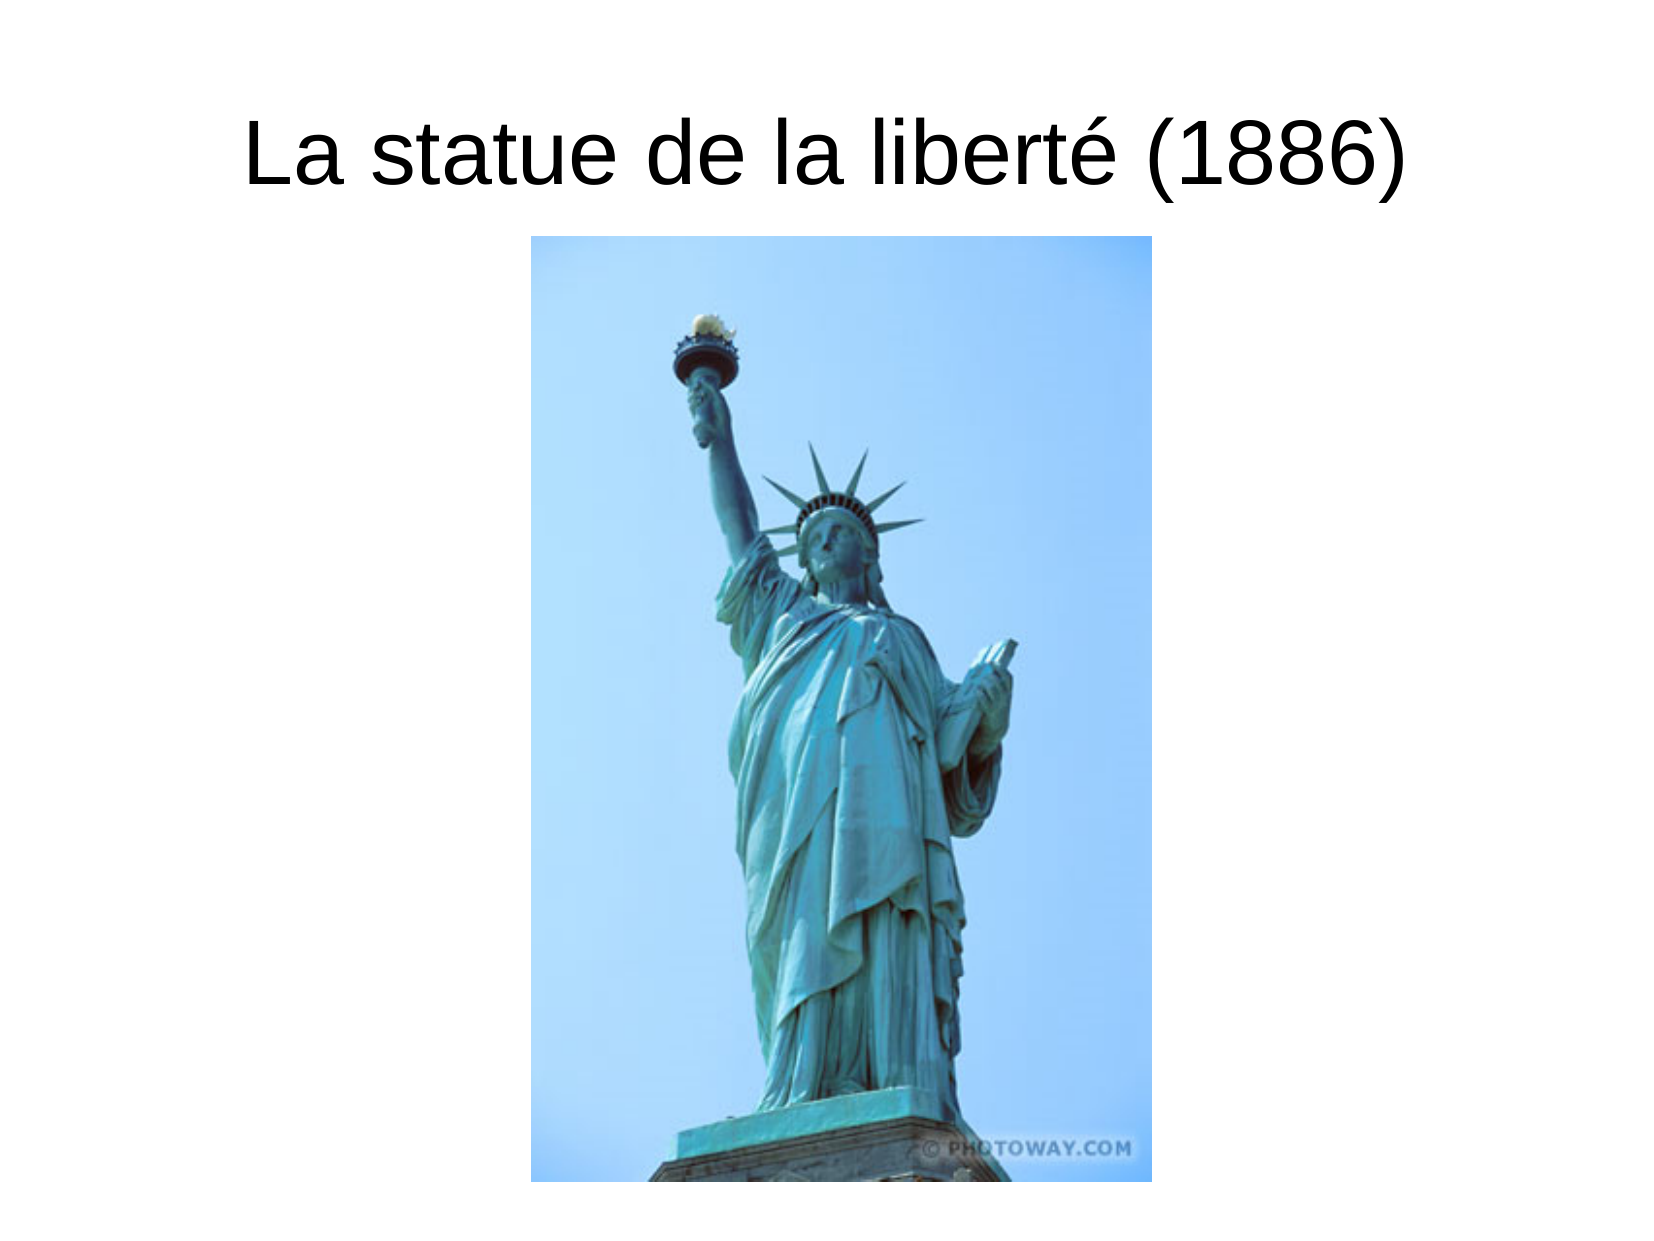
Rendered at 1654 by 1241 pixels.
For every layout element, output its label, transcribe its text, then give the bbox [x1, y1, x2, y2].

picture [531, 236, 1152, 1182]
title La statue de la liberté (1886) [82, 56, 1571, 250]
